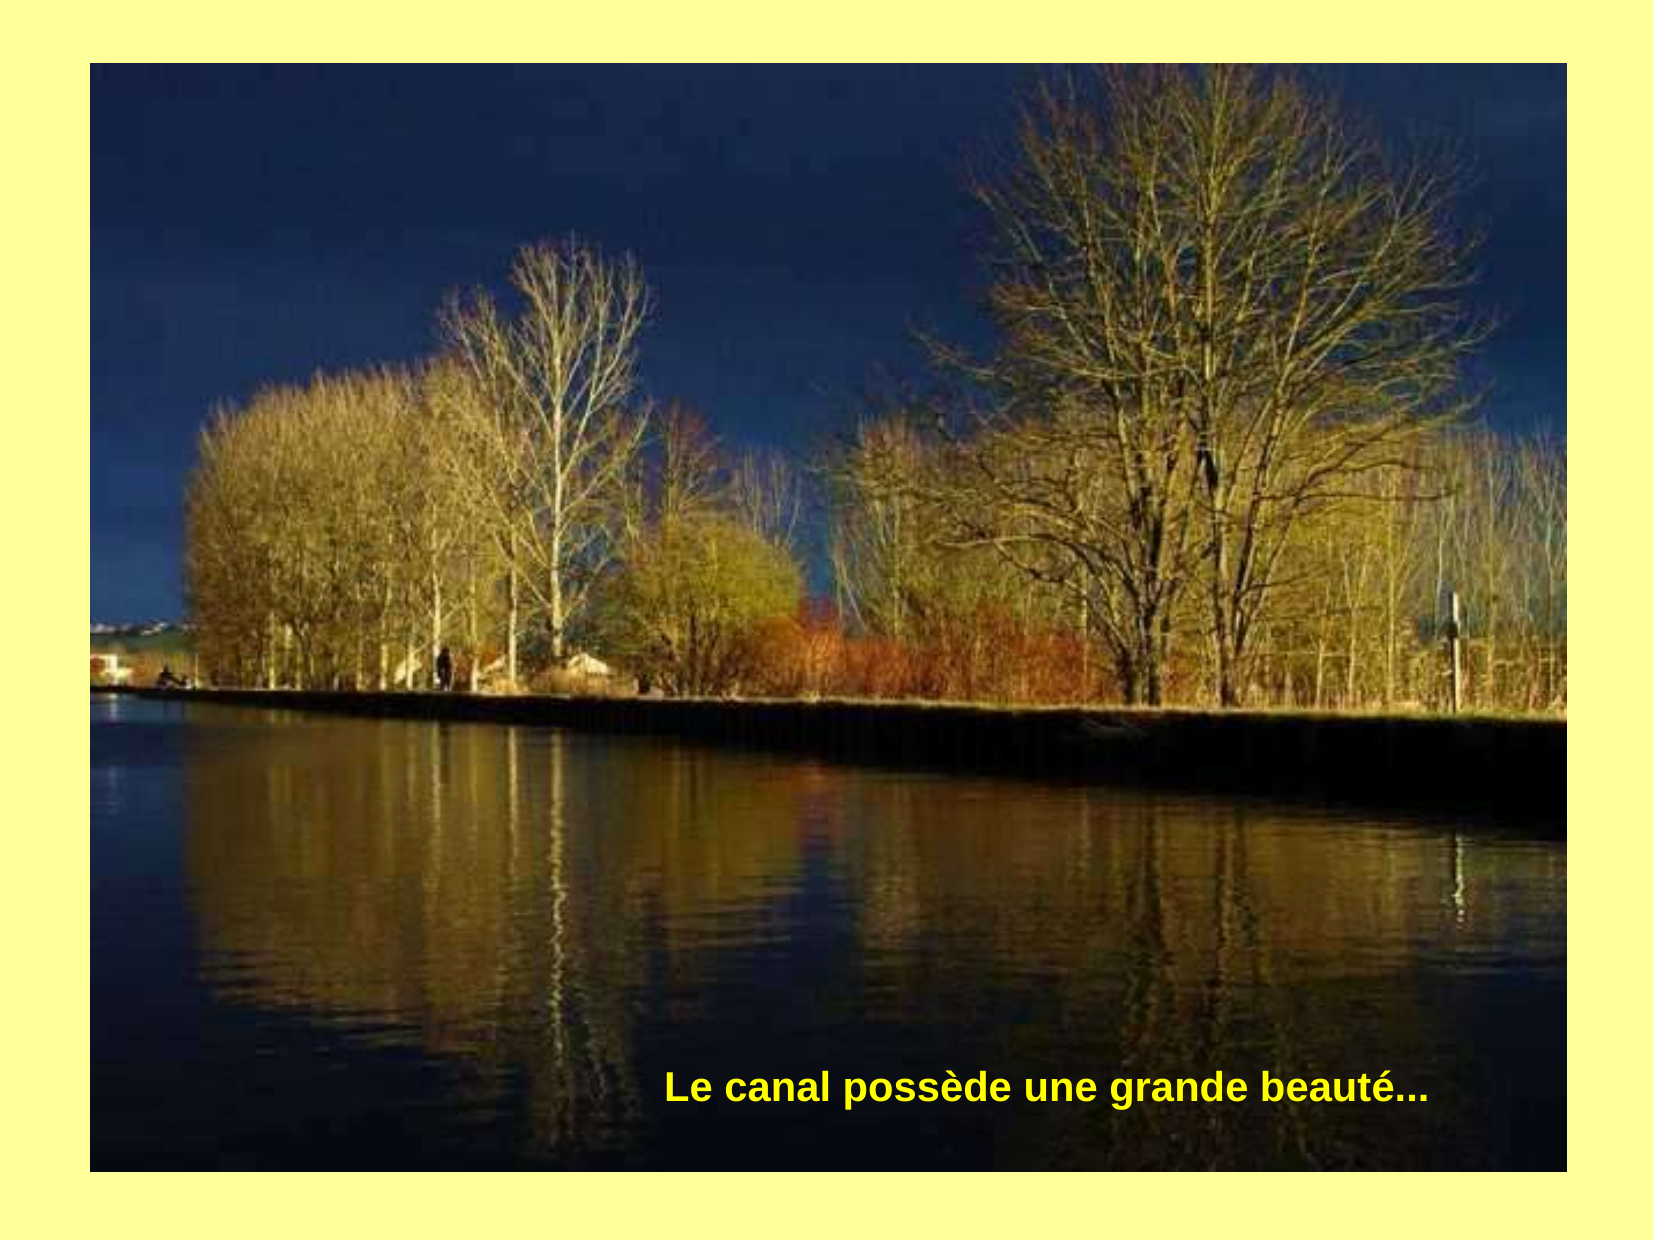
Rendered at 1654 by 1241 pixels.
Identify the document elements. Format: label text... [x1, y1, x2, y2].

picture [90, 63, 1567, 1172]
text_box Le canal possède une grande beauté... [649, 1057, 1536, 1119]
